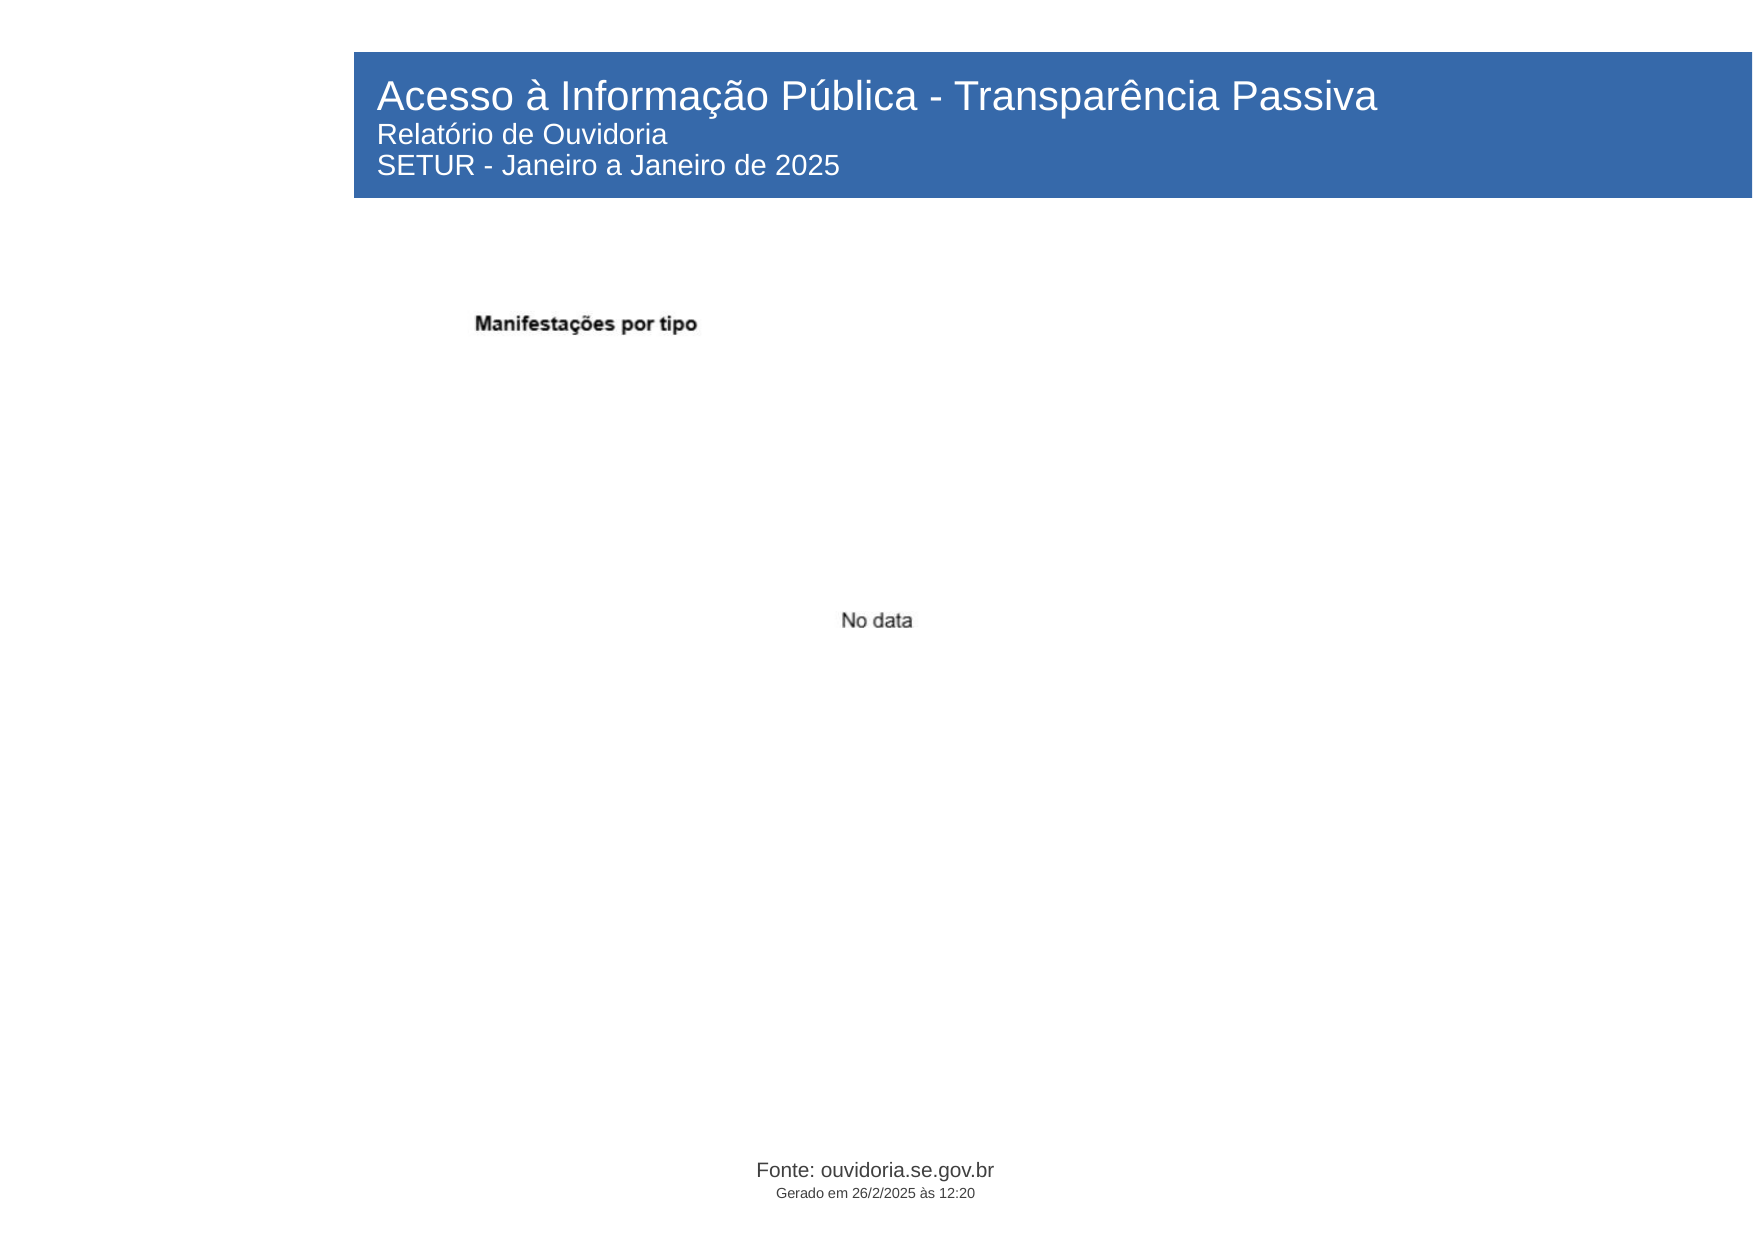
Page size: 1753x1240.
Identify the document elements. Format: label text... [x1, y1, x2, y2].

text_box [354, 52, 1752, 198]
text_box Acesso à Informação Pública - Transparência Passiva Relatório de Ouvidoria SETUR - Janeiro a Janeiro de 2025 [376, 72, 1403, 186]
text_box [227, 211, 1527, 1028]
text_box Fonte: ouvidoria.se.gov.br Gerado em 26/2/2025 às 12:20 [756, 1158, 1023, 1208]
